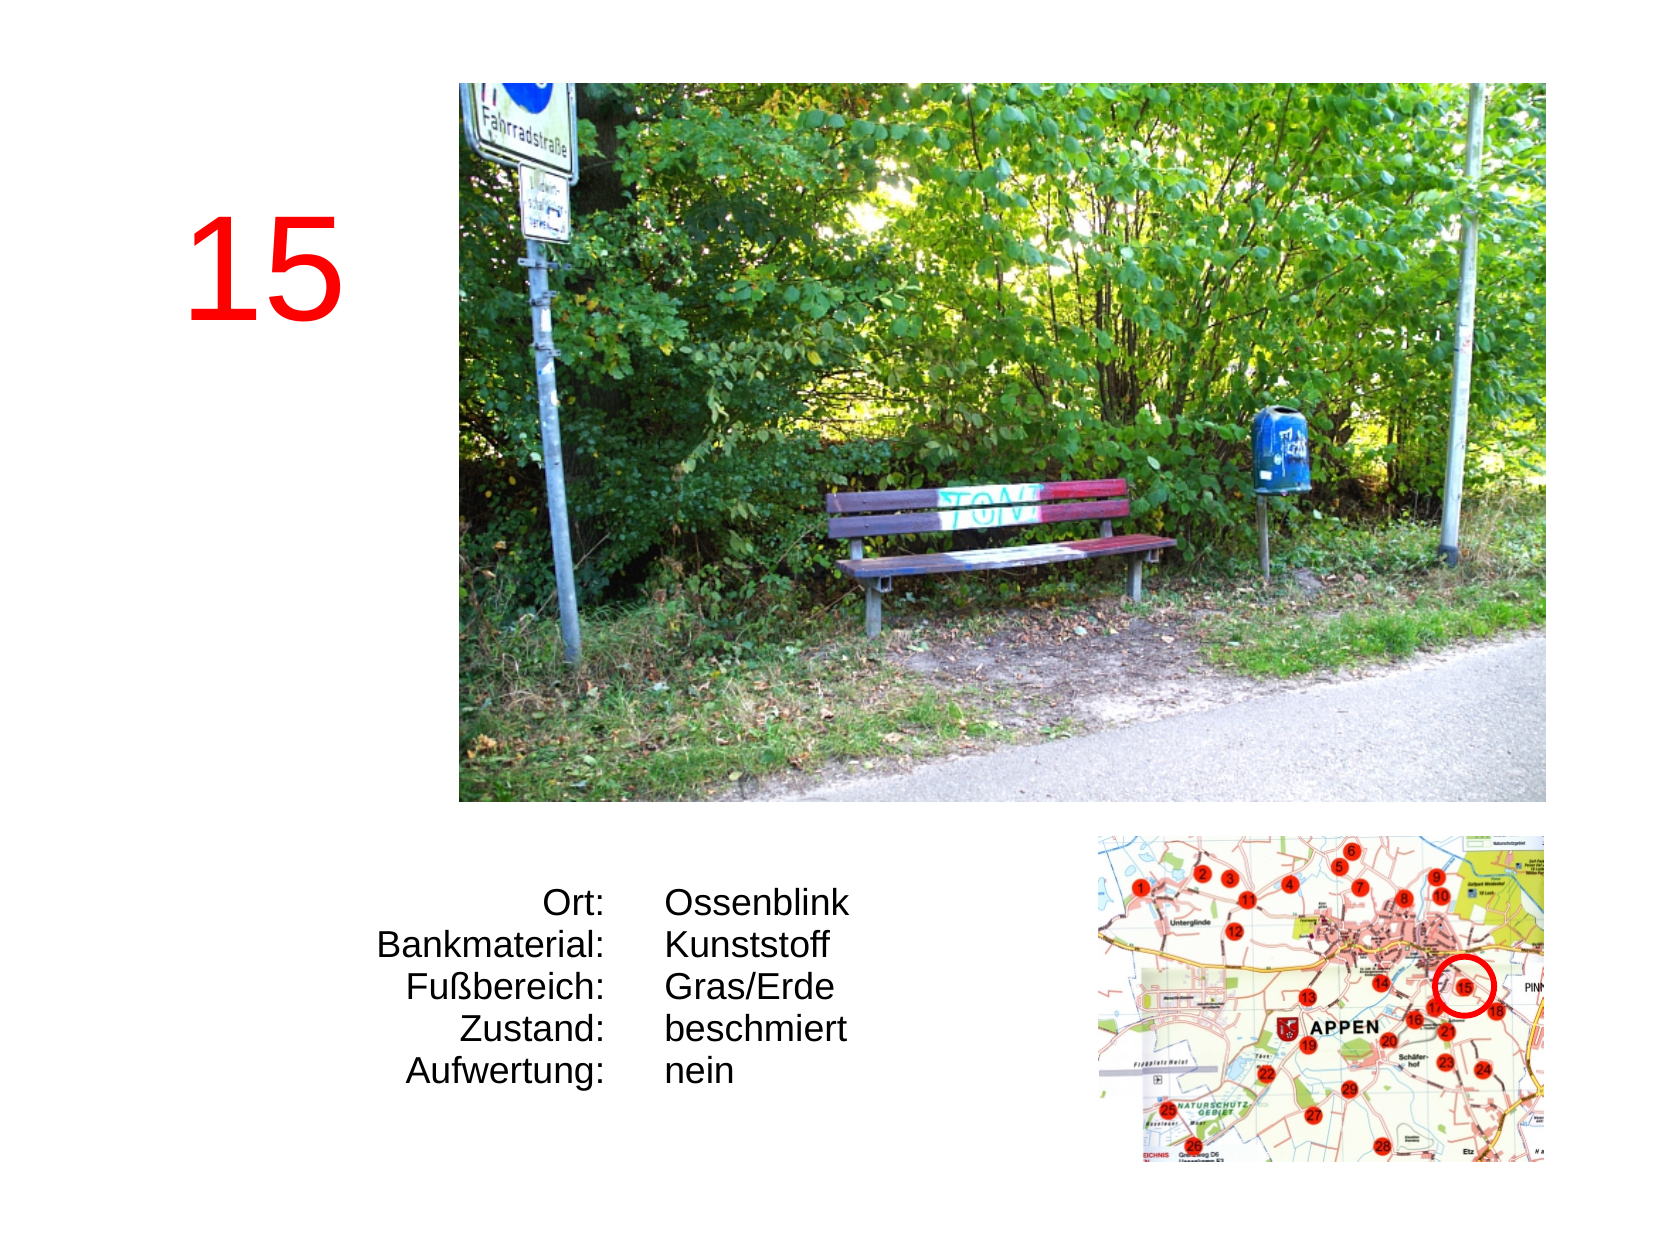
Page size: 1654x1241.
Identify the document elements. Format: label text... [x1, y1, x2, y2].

picture [1098, 836, 1544, 1162]
text_box Ort: Ossenblink Bankmaterial: Kunststoff Fußbereich: Gras/Erde Zustand: beschmiert Aufwertung: nein [354, 873, 1098, 1142]
text_box 15 [165, 177, 428, 360]
picture [459, 83, 1546, 802]
